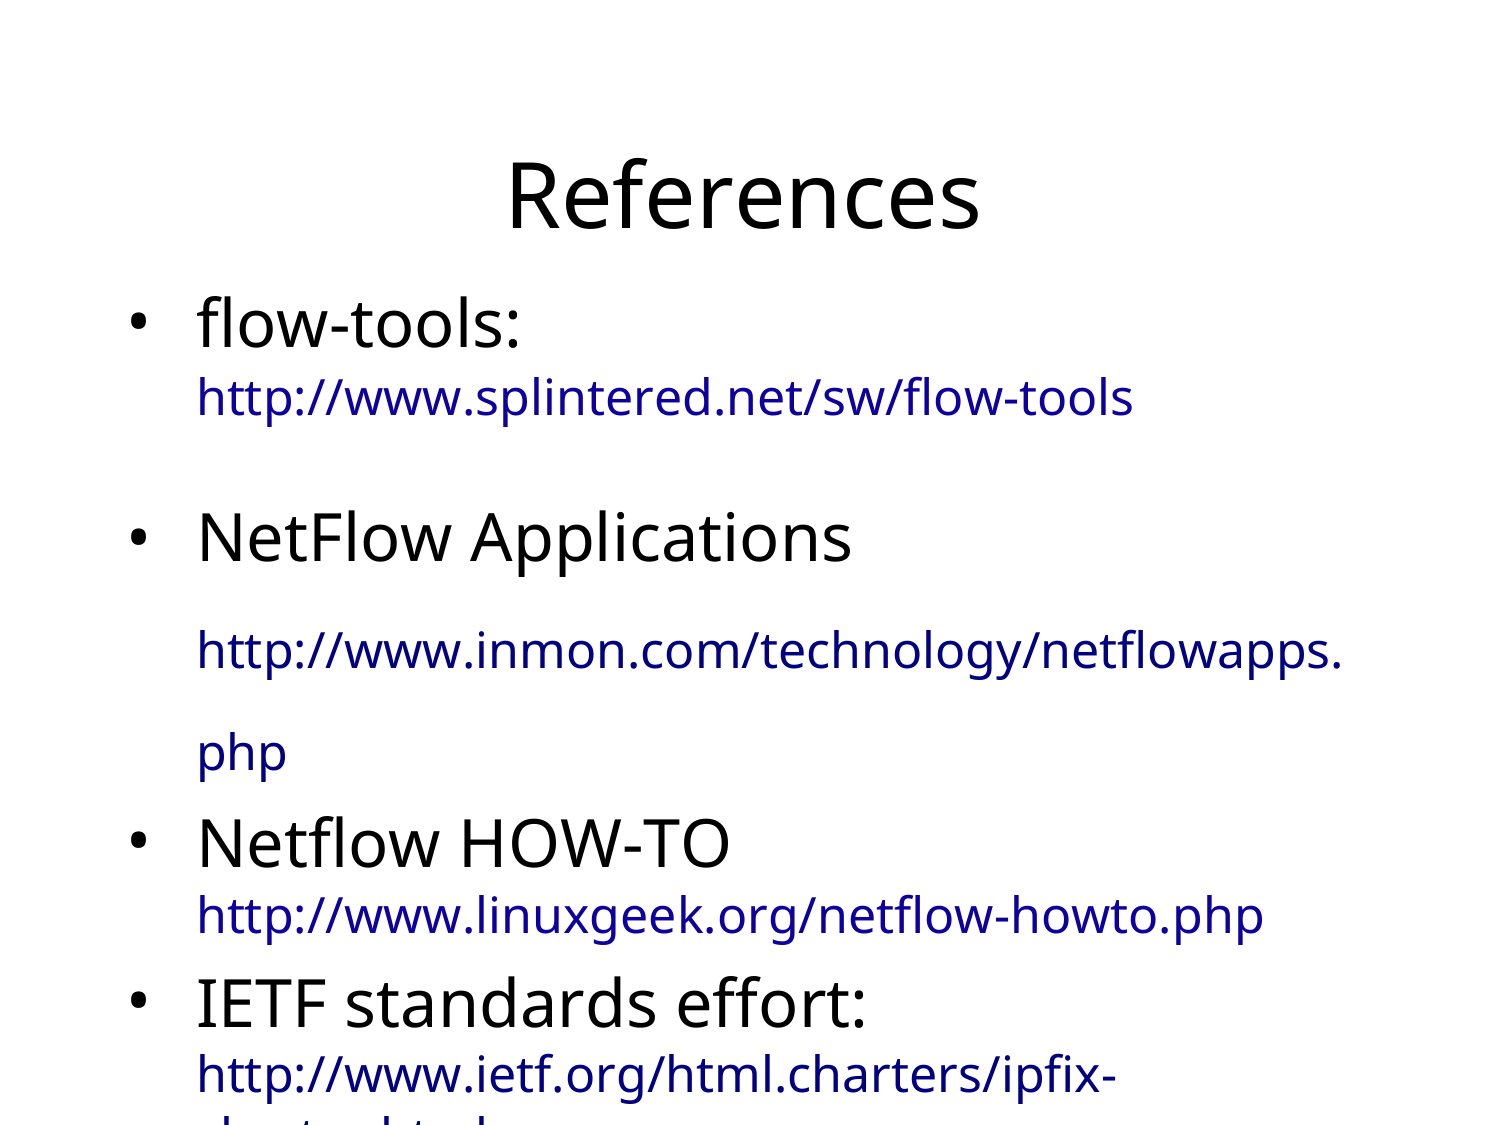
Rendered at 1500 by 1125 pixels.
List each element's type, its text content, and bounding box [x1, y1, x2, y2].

list flow-tools: http://www.splintered.net/sw/flow-tools NetFlow Applications http://www.inmon.com/technology/netflowapps.php Netflow HOW-TO http://www.linuxgeek.org/netflow-howto.php IETF standards effort: http://www.ietf.org/html.charters/ipfix-charter.html [112, 271, 1388, 1075]
title References [112, 62, 1388, 271]
